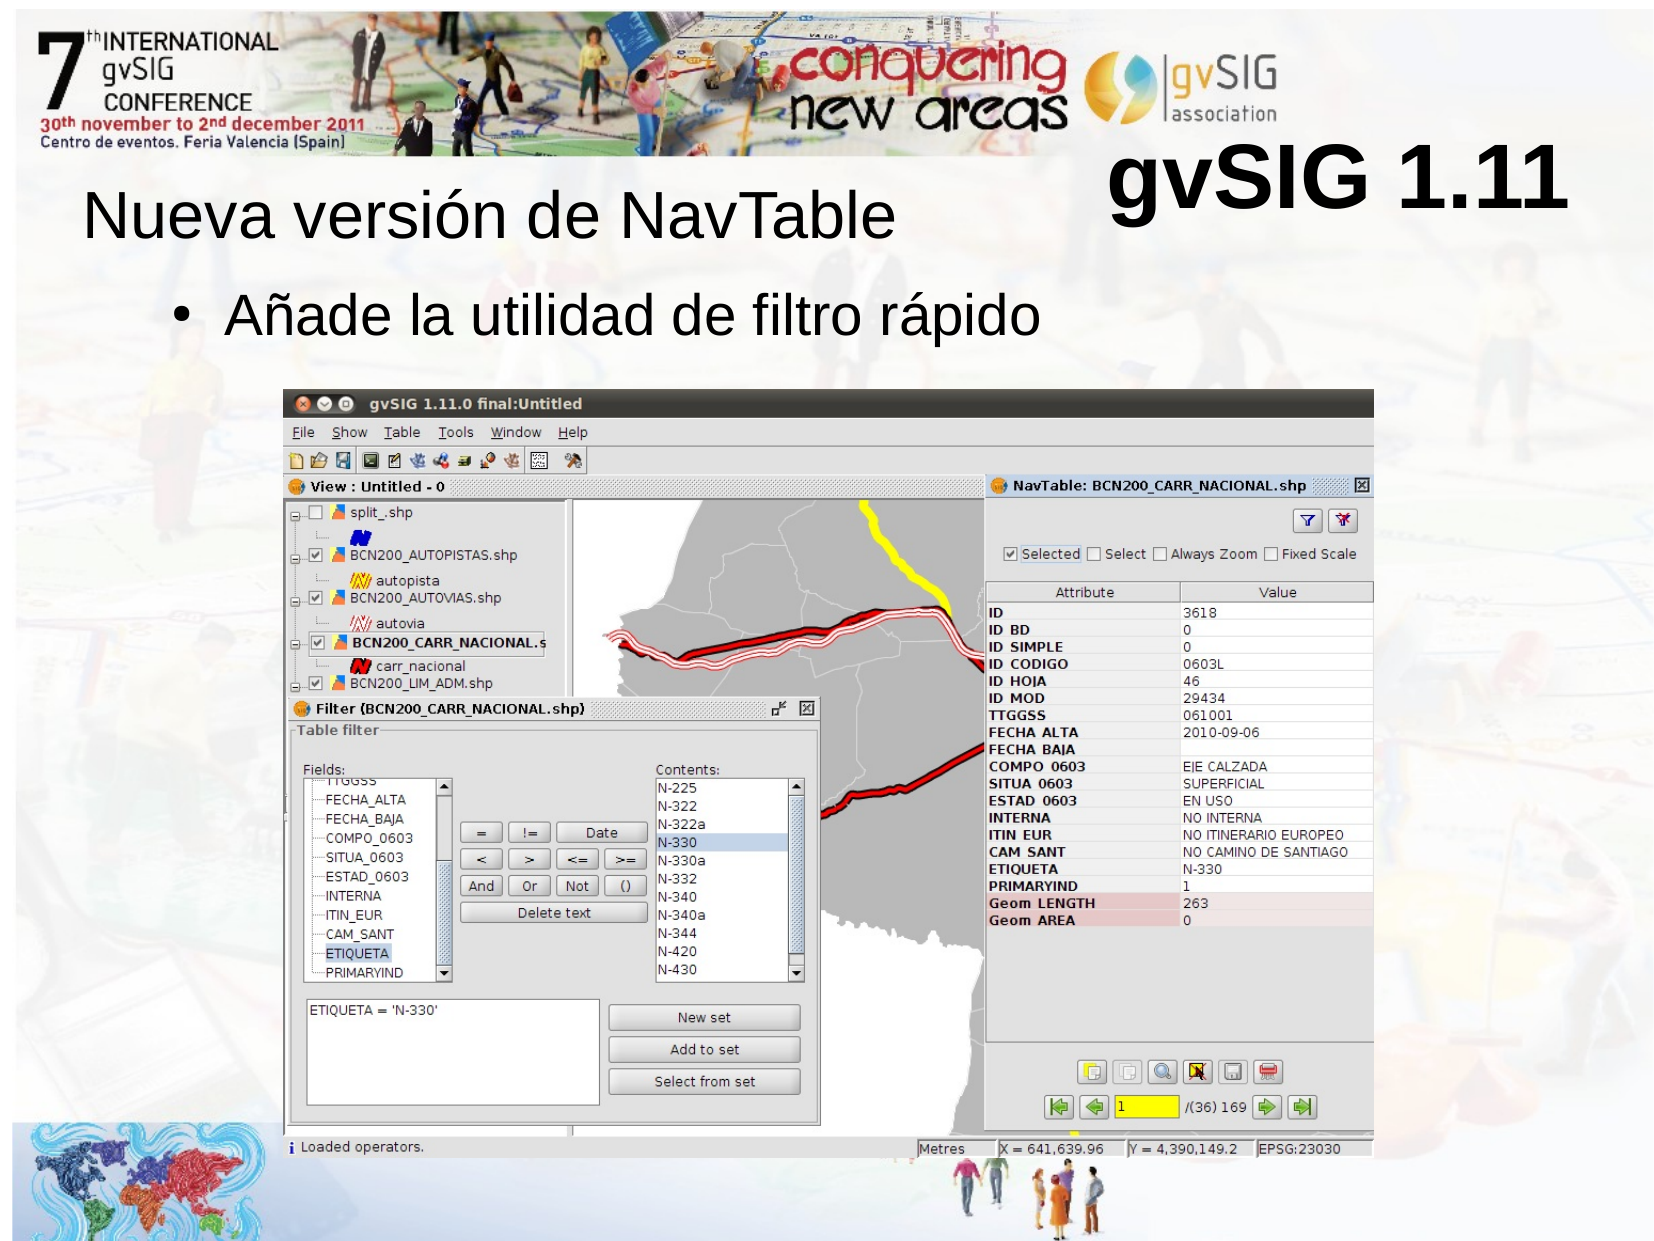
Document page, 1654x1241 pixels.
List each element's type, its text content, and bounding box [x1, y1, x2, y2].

title gvSIG 1.11 [82, 73, 1571, 177]
list Nueva versión de NavTable Añade la utilidad de filtro rápido [82, 177, 1571, 997]
picture [12, 9, 1654, 1241]
